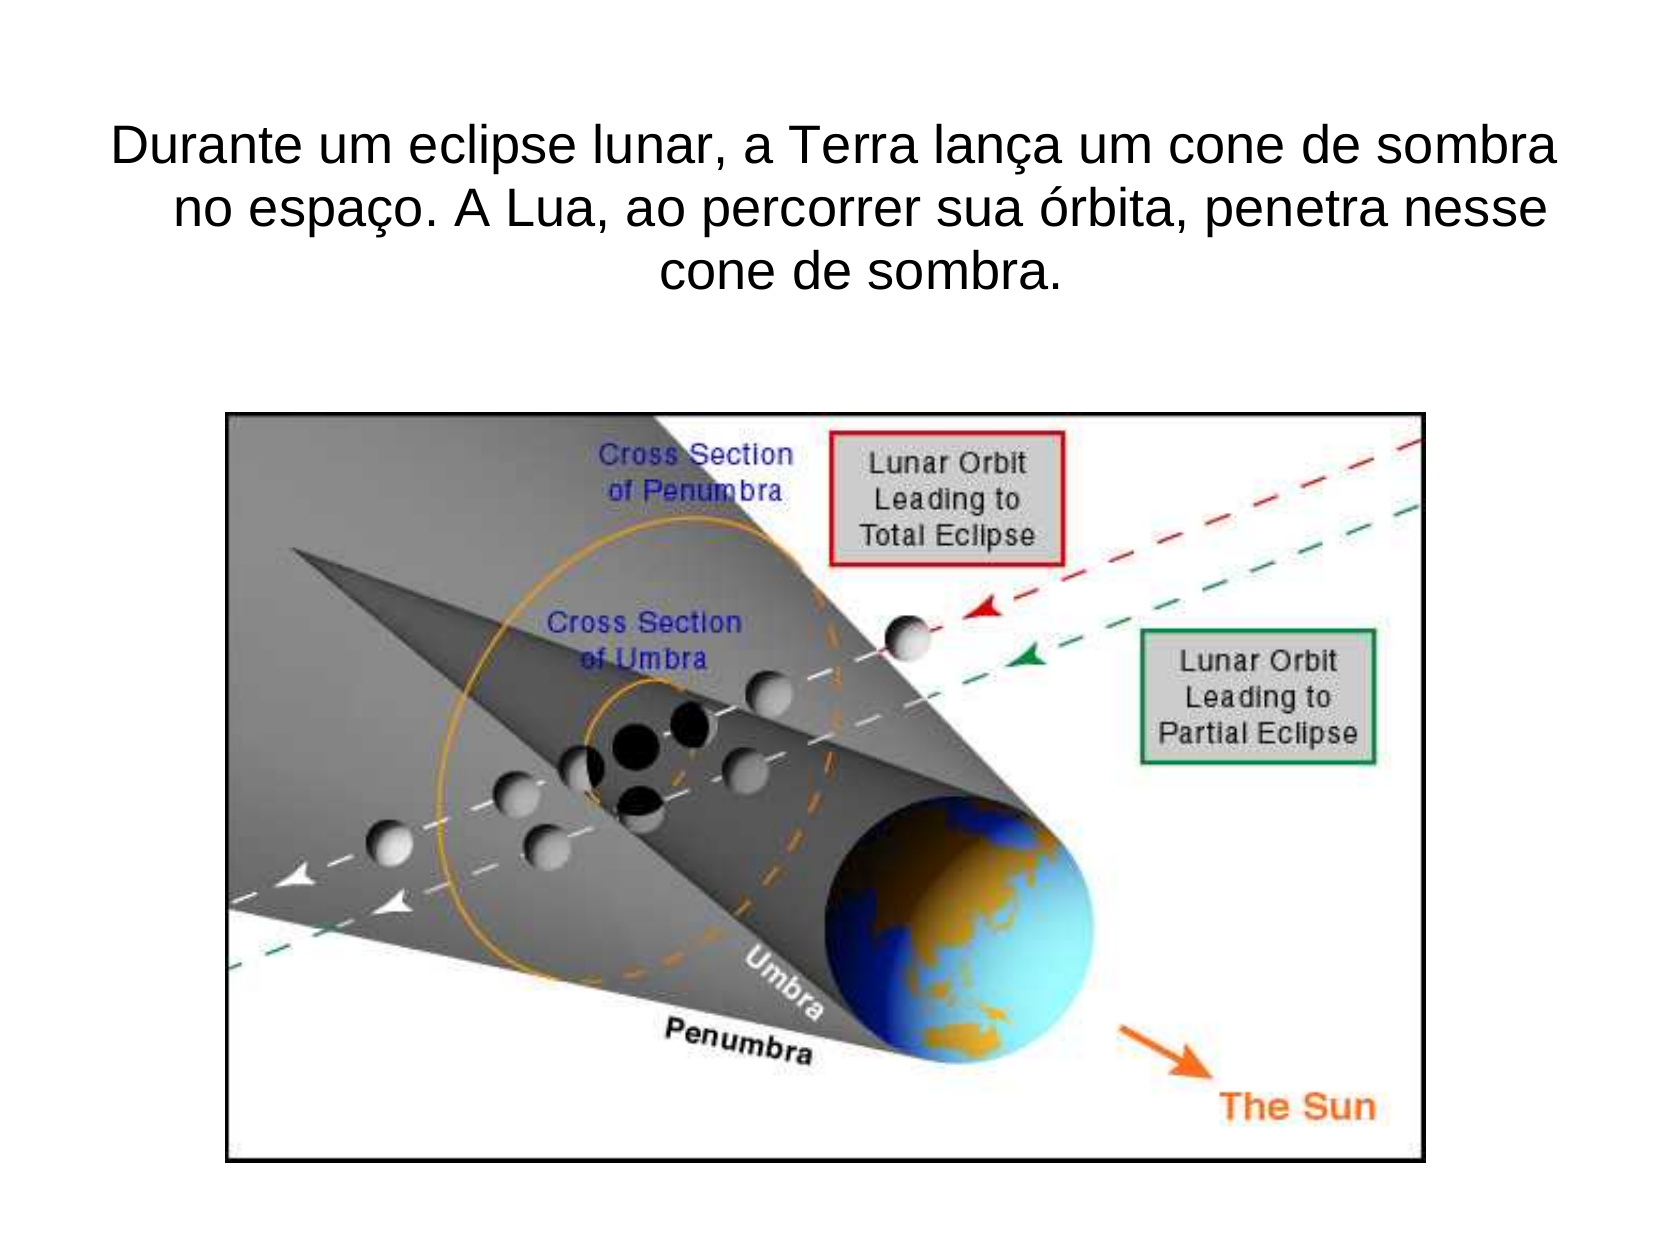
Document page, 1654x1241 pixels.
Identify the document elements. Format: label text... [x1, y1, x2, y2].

picture [225, 1108, 1426, 1163]
list Durante um eclipse lunar, a Terra lança um cone de sombra no espaço. A Lua, ao percorrer sua órbita, penetra nesse cone de sombra. [82, 112, 1571, 376]
chart [82, 717, 1571, 1108]
picture [225, 412, 1426, 717]
